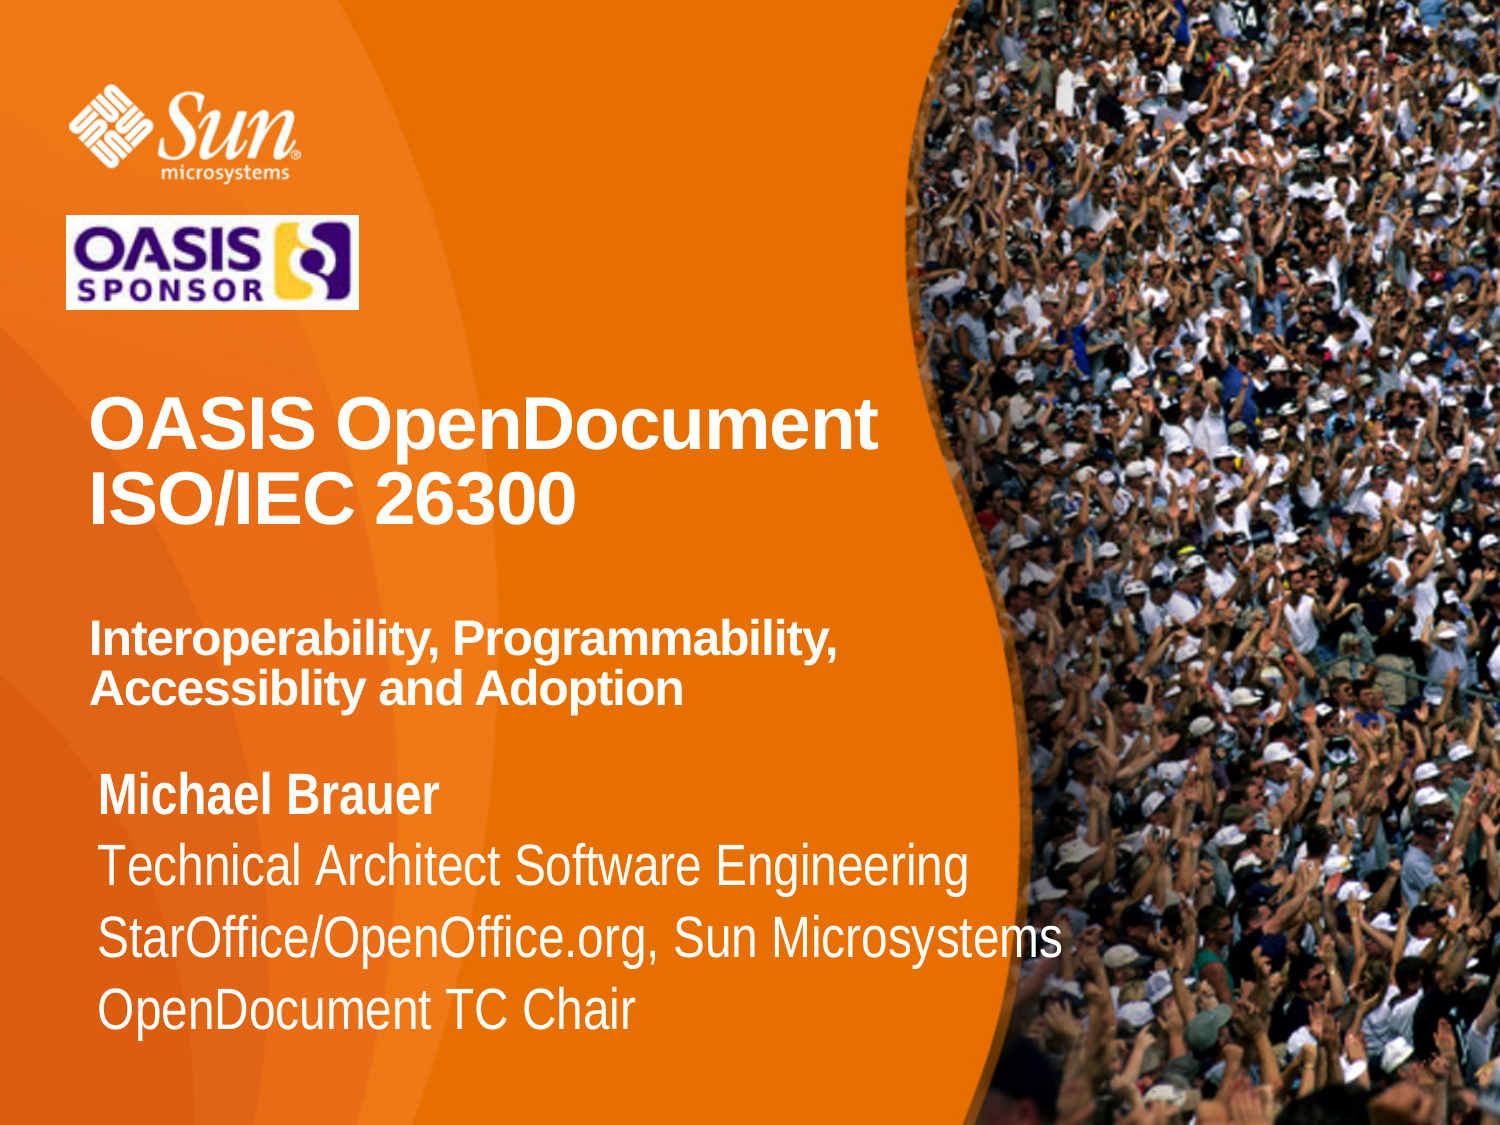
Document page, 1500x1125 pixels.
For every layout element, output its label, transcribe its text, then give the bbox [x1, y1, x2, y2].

title OASIS OpenDocument ISO/IEC 26300 Interoperability, Programmability, Accessiblity and Adoption [88, 366, 908, 716]
picture [0, 0, 1500, 1125]
list Michael Brauer Technical Architect Software Engineering StarOffice/OpenOffice.org, Sun Microsystems OpenDocument TC Chair [97, 768, 1088, 1125]
